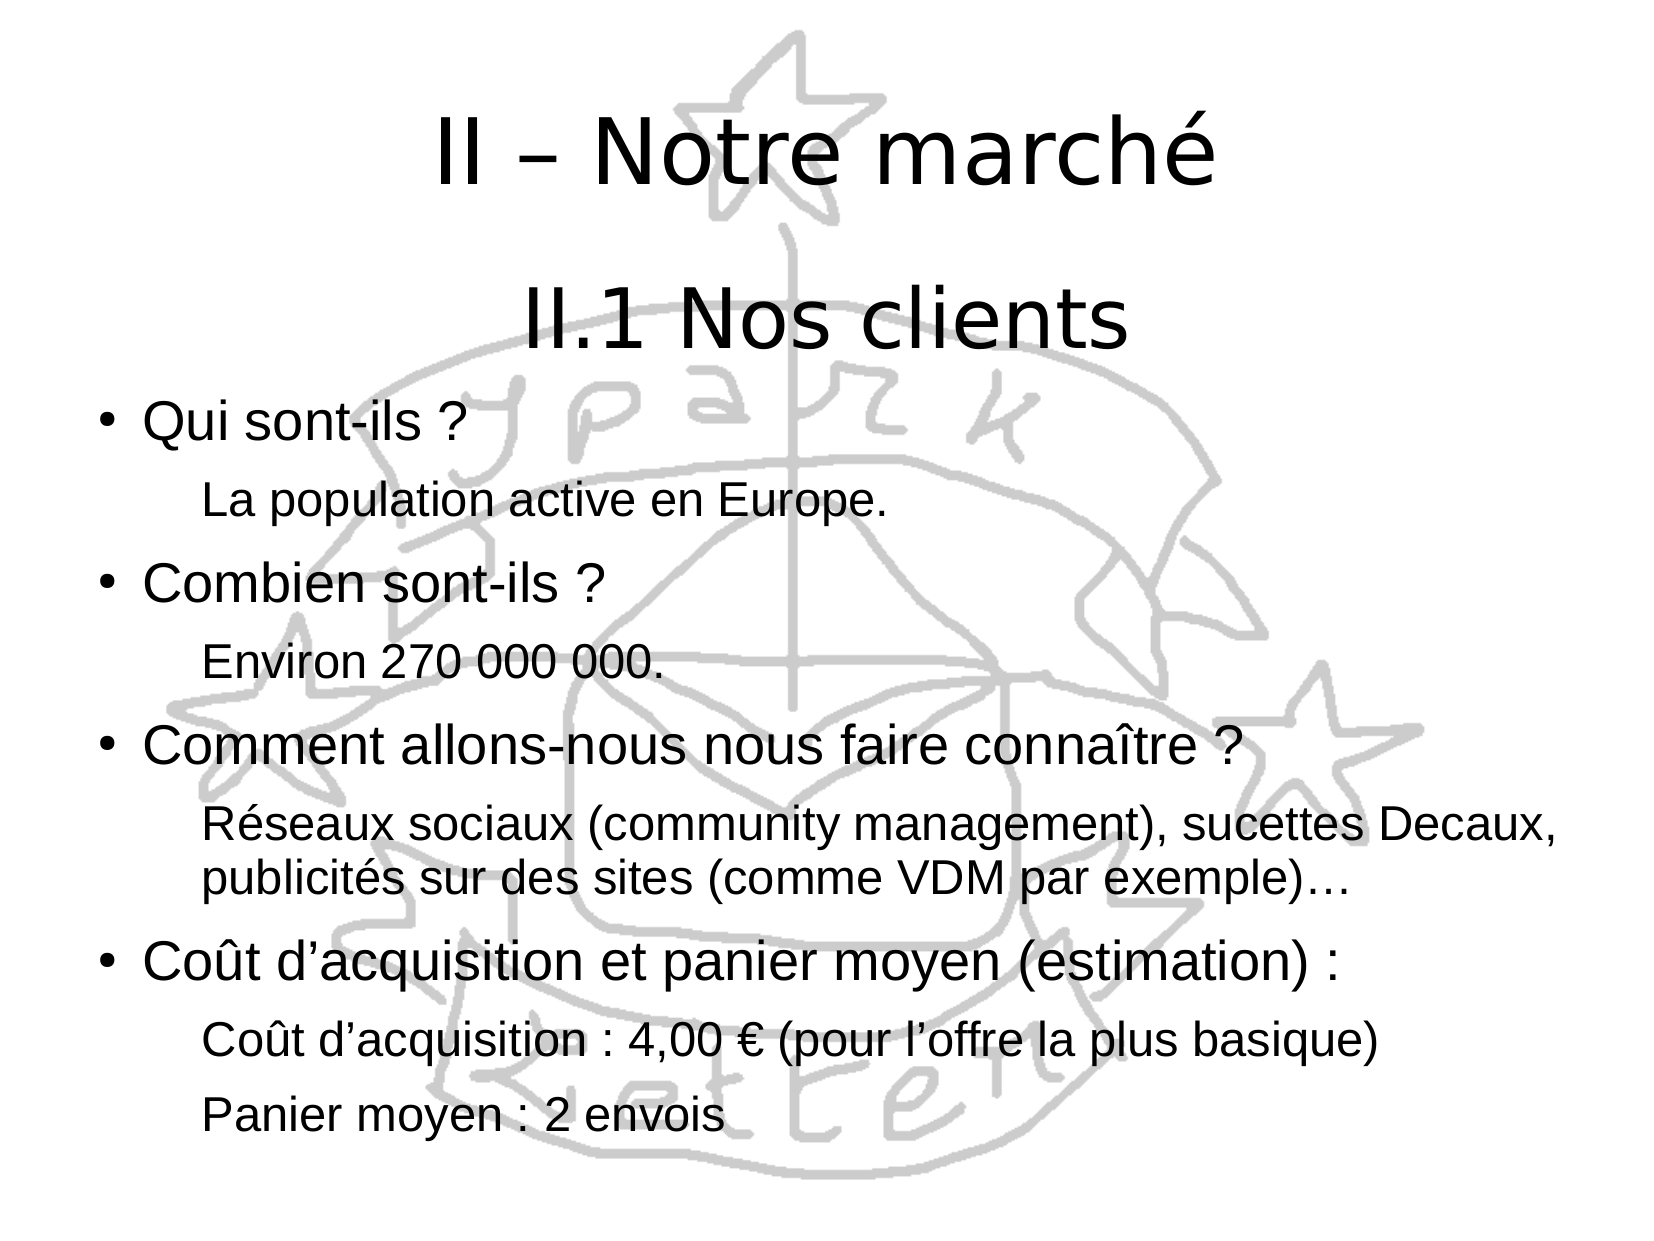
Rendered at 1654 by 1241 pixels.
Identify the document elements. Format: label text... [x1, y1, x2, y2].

list Qui sont-ils ? La population active en Europe. Combien sont-ils ? Environ 270 000 000. Comment allons-nous nous faire connaître ? Réseaux sociaux (community management), sucettes Decaux, publicités sur des sites (comme VDM par exemple)… Coût d’acquisition et panier moyen (estimation) : Coût d’acquisition : 4,00 € (pour l’offre la plus basique) Panier moyen : 2 envois [82, 389, 1571, 1182]
picture [29, 11, 1648, 263]
title II – Notre marché [82, 49, 1571, 257]
text_box II.1 Nos clients [0, 263, 1654, 361]
picture [29, 361, 1648, 1241]
